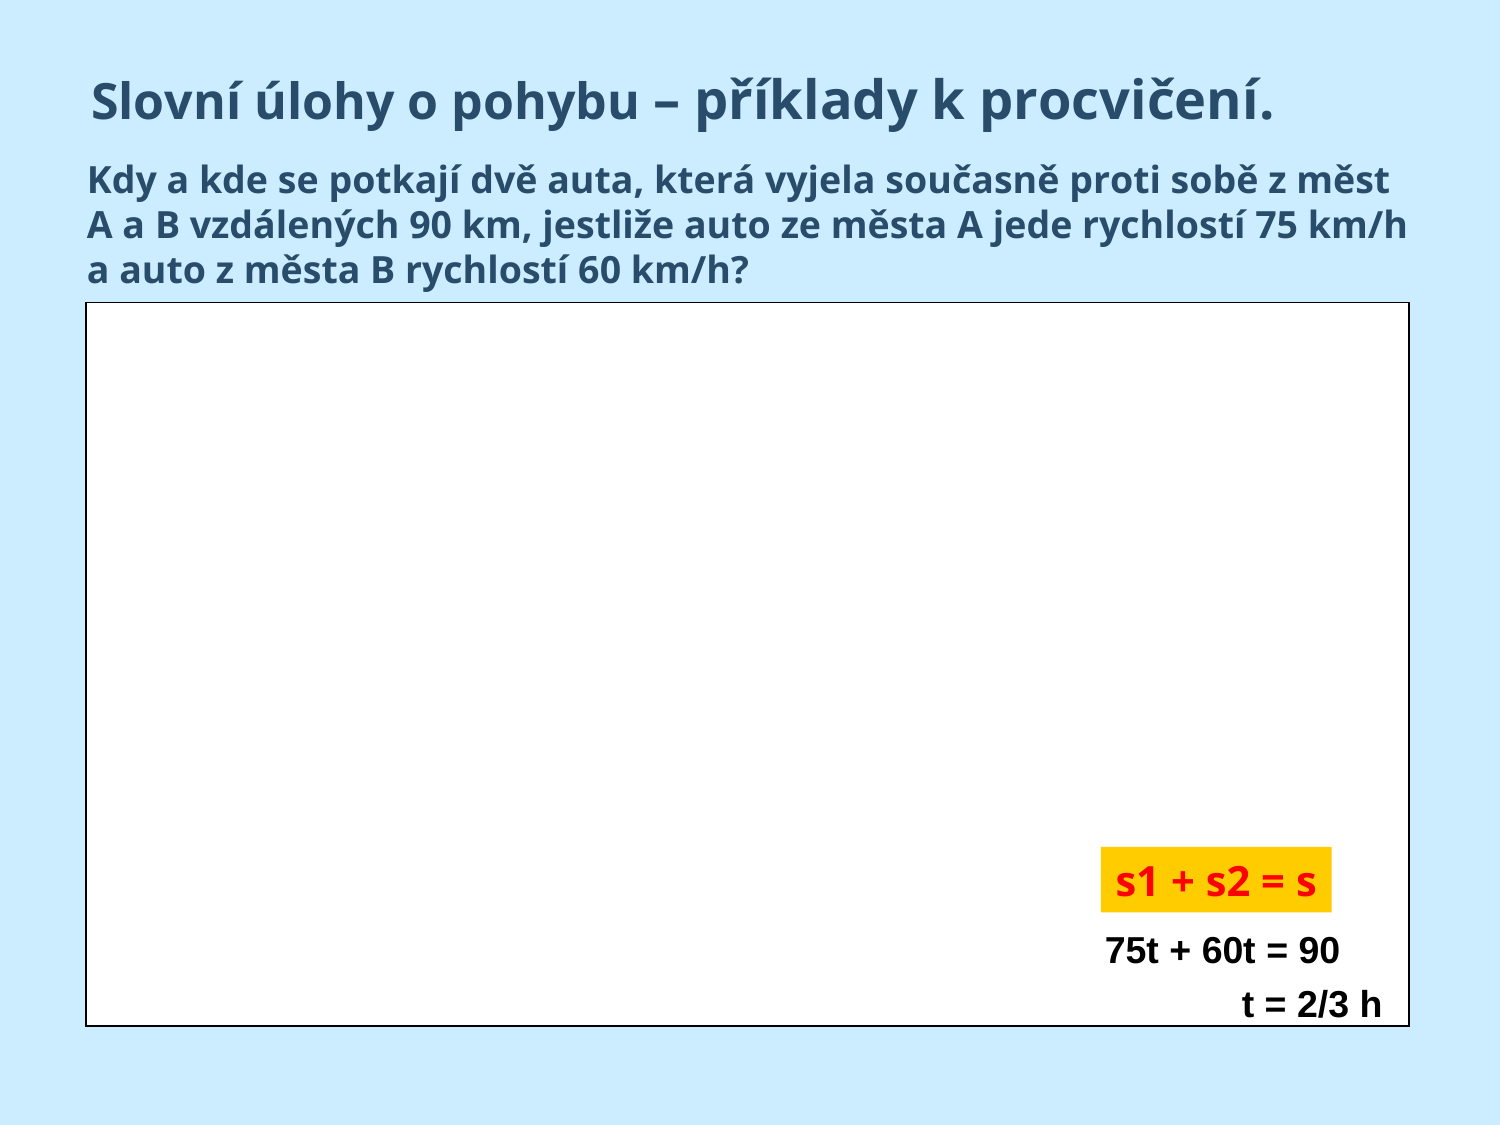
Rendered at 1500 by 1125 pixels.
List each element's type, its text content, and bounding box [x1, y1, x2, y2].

text_box s1 + s2 = s [1100, 846, 1332, 913]
text_box Slovní úlohy o pohybu – příklady k procvičení. [76, 45, 1471, 152]
text_box t = 2/3 h [1227, 972, 1398, 1033]
text_box 75t + 60t = 90 [1090, 918, 1356, 979]
text_box [86, 302, 1410, 1026]
text_box Kdy a kde se potkají dvě auta, která vyjela současně proti sobě z měst A a B vzdálených 90 km, jestliže auto ze města A jede rychlostí 75 km/h a auto z města B rychlostí 60 km/h? [72, 146, 1425, 301]
